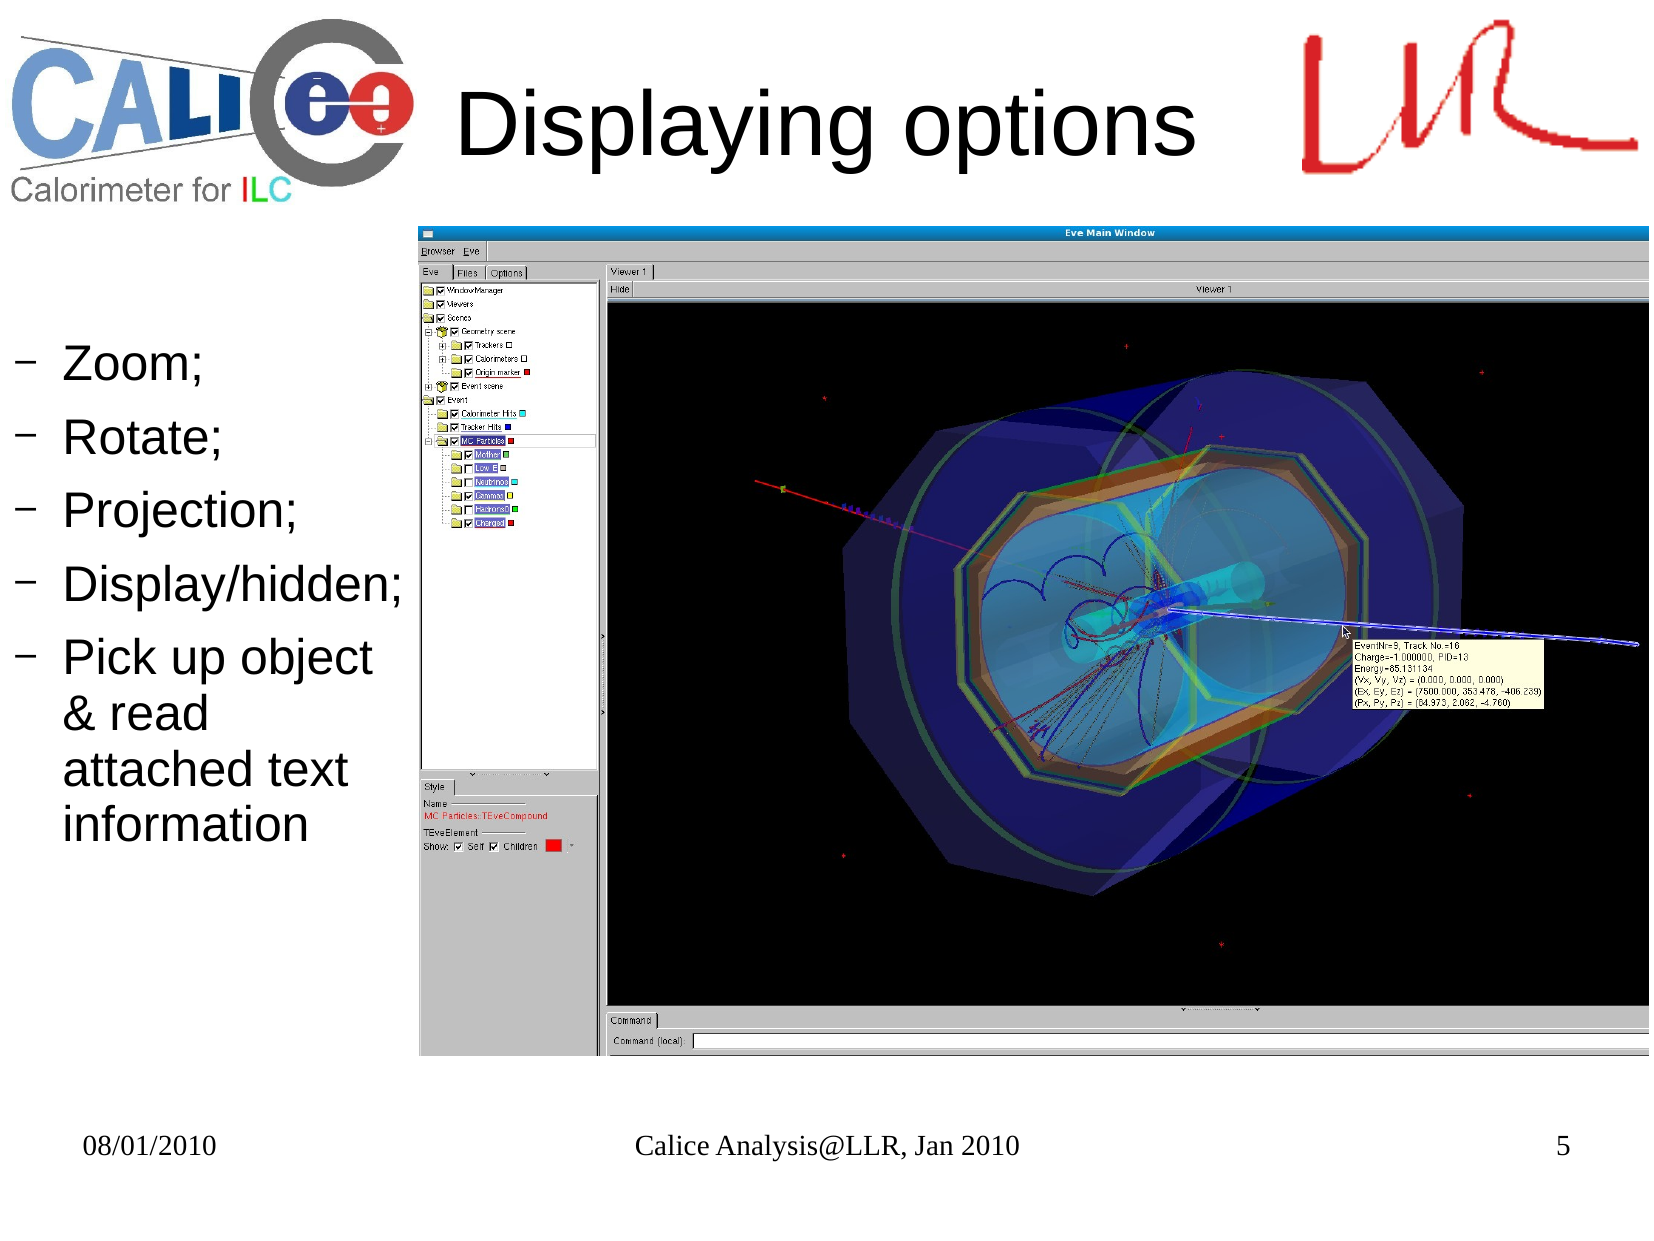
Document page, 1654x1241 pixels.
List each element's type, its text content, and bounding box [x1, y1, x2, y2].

list Zoom; Rotate; Projection; Display/hidden; Pick up object & read attached text information [0, 231, 413, 1035]
picture [5, 11, 417, 206]
title Displaying options [82, 27, 1571, 220]
picture [1302, 5, 1648, 198]
picture [418, 226, 1649, 1056]
